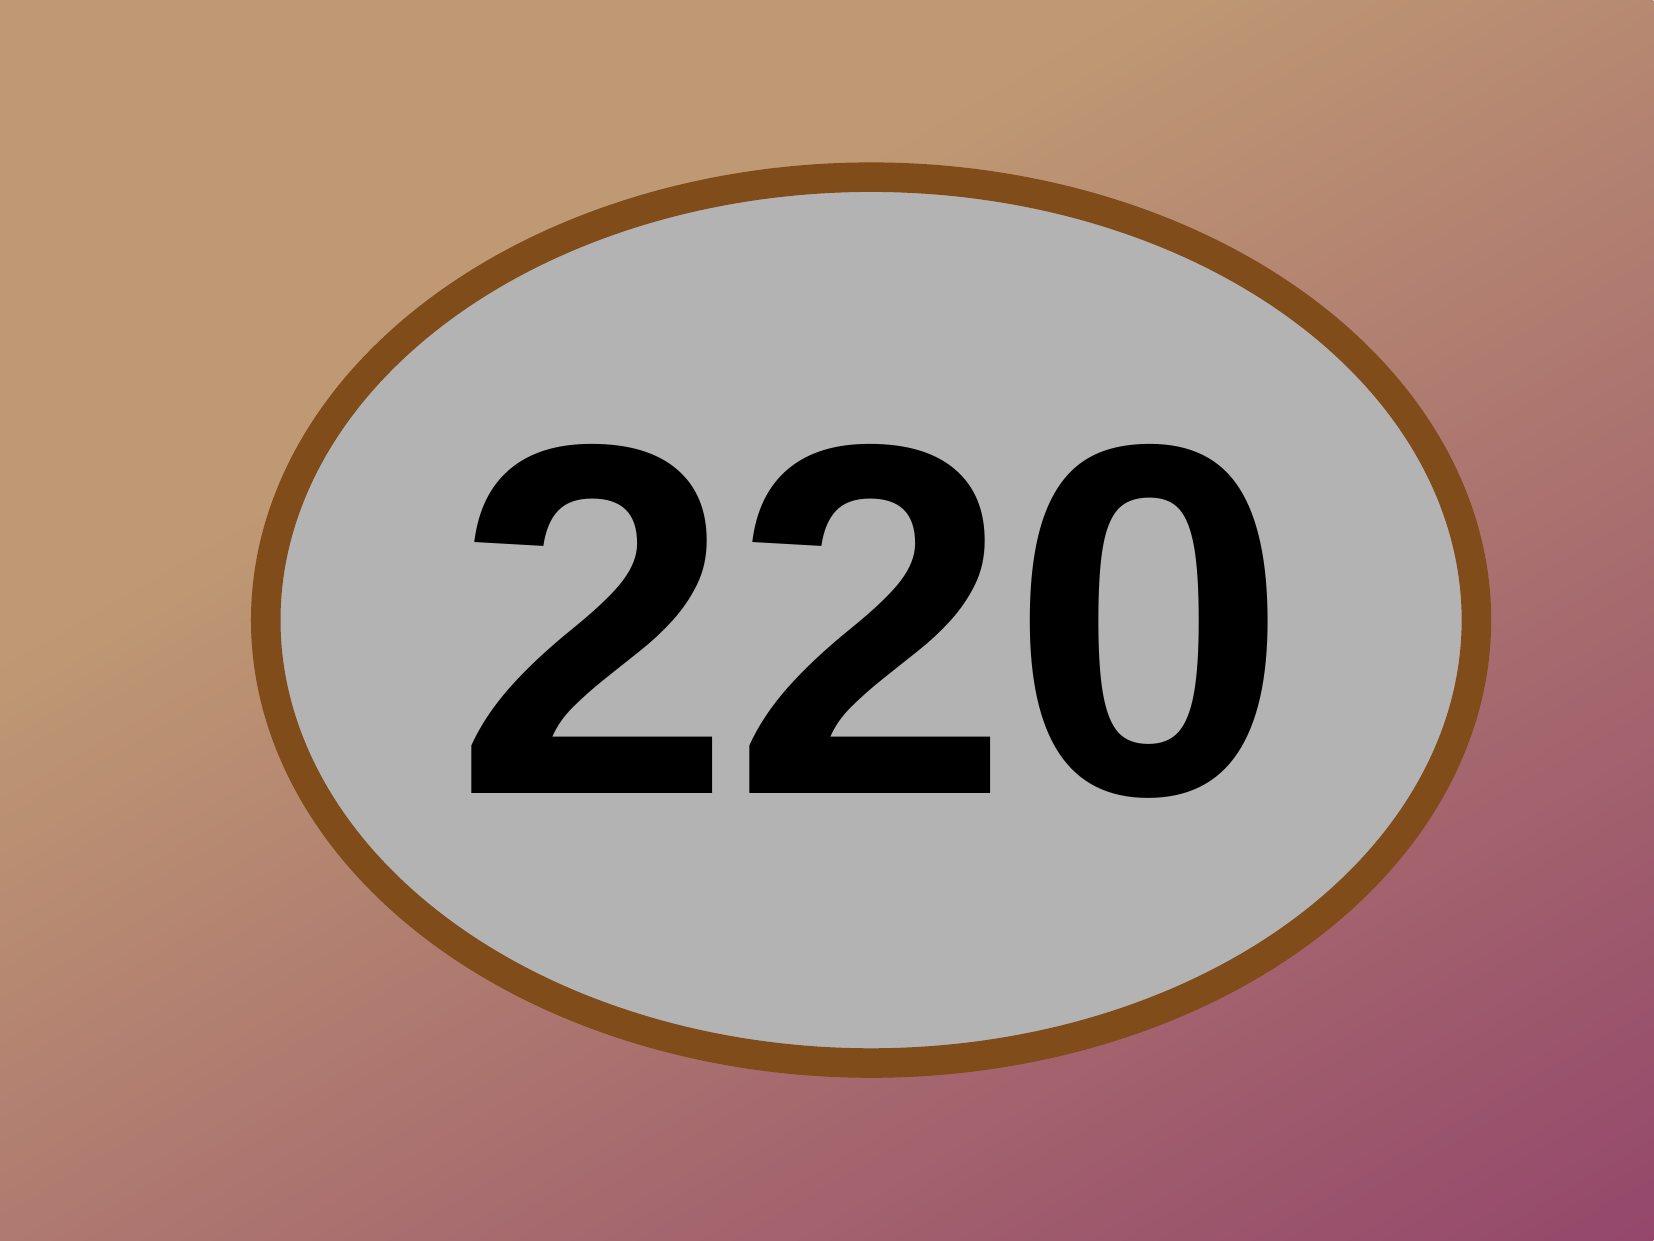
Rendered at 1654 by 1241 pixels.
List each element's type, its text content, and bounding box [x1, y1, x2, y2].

text_box 220 [265, 177, 1477, 1064]
